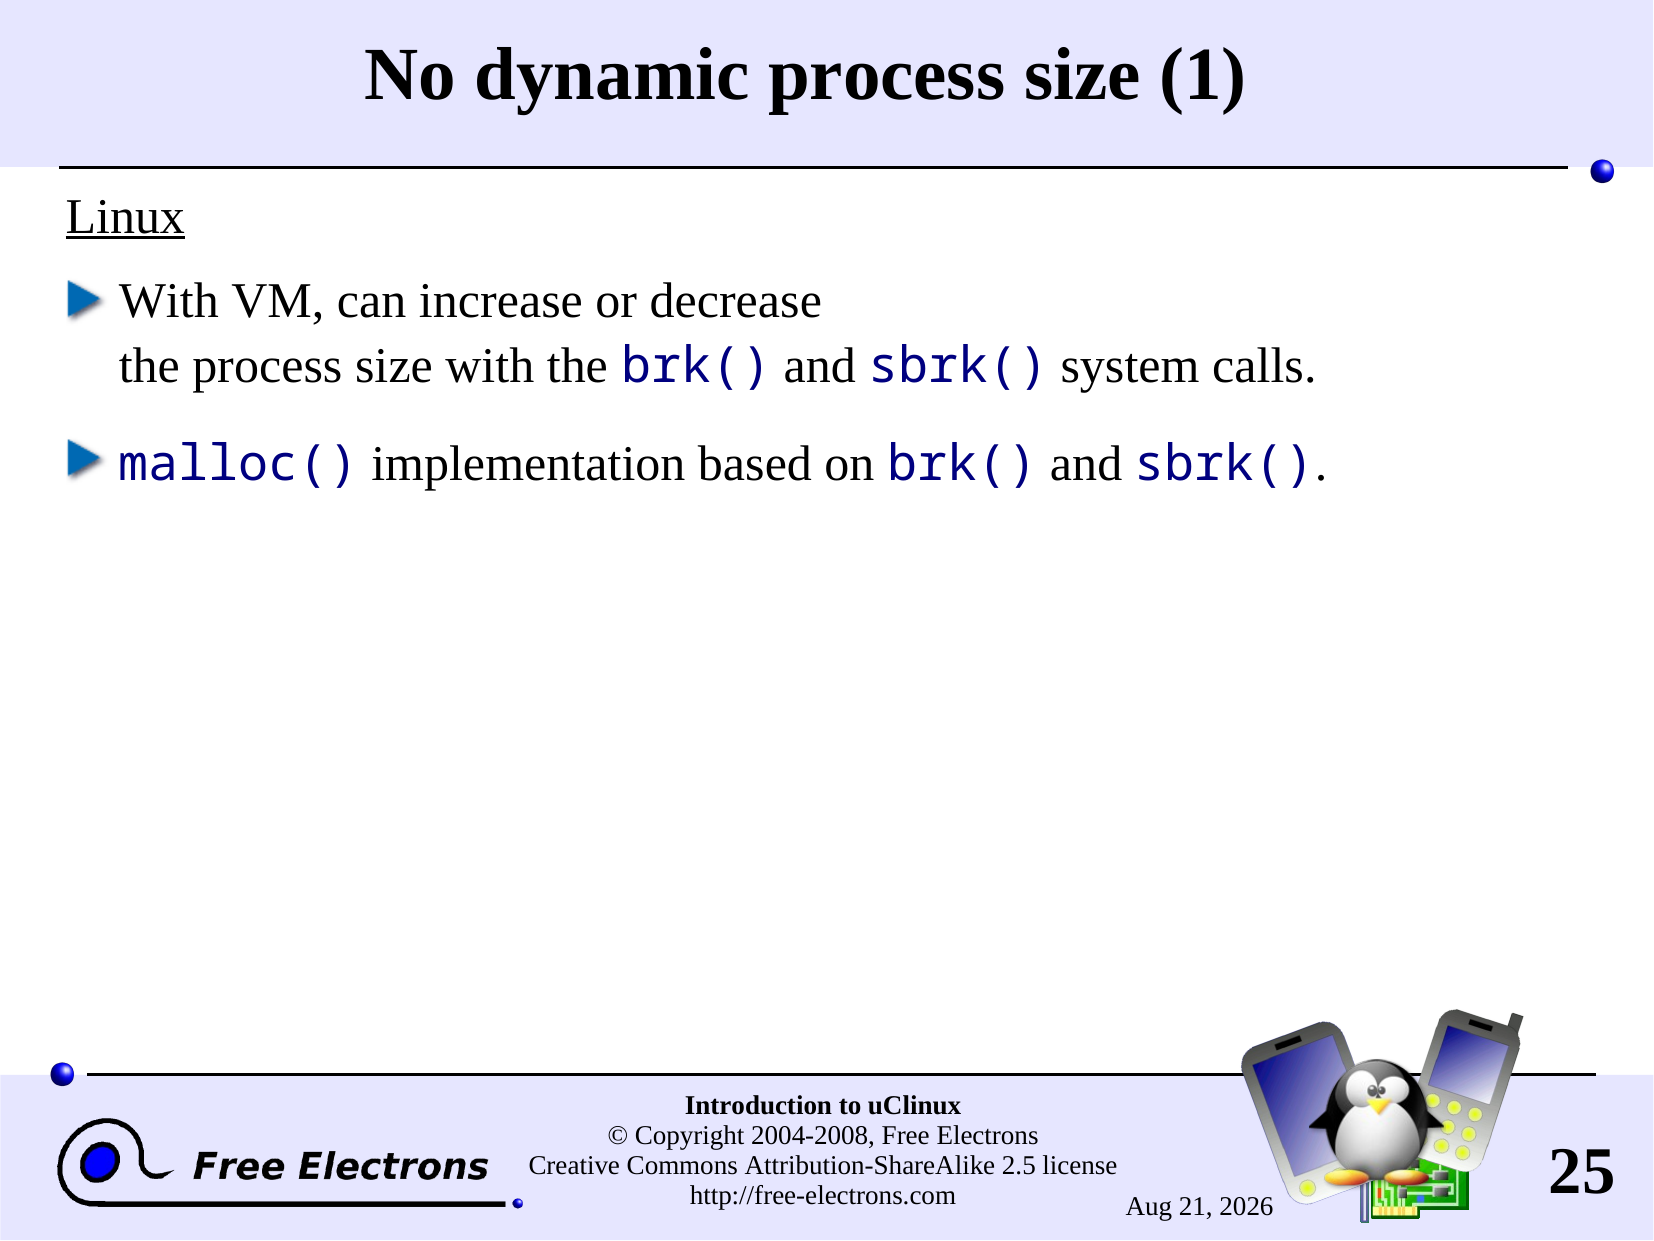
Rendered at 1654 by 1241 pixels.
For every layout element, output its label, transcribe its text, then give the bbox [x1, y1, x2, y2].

picture [1225, 1039, 1530, 1241]
title No dynamic process size (1) [60, 25, 1551, 124]
list Linux With VM, can increase or decrease the process size with the brk() and sbrk() system calls. malloc() implementation based on brk() and sbrk(). [47, 188, 1589, 1039]
picture [50, 1107, 527, 1216]
